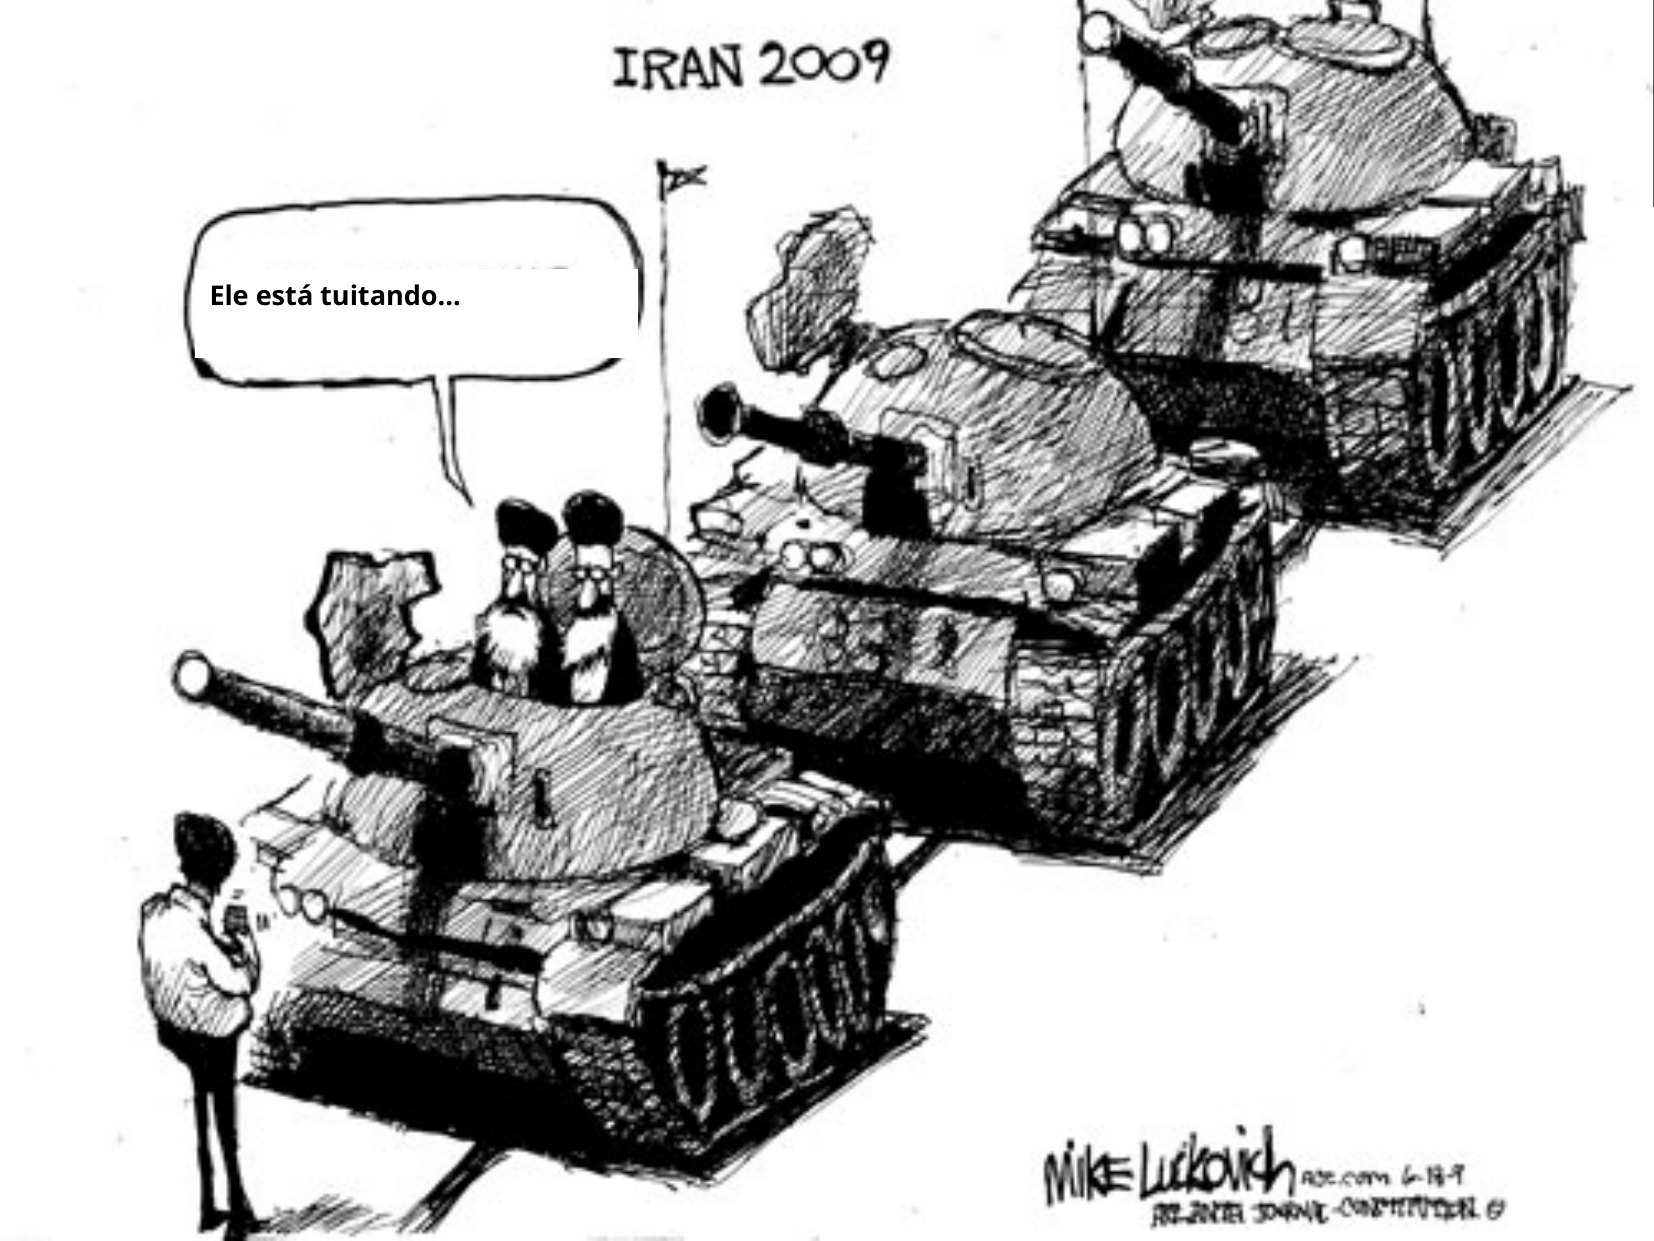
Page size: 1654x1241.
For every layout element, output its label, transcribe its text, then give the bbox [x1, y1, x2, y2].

text_box Ele está tuitando... [194, 269, 638, 358]
picture [0, 0, 1654, 1241]
